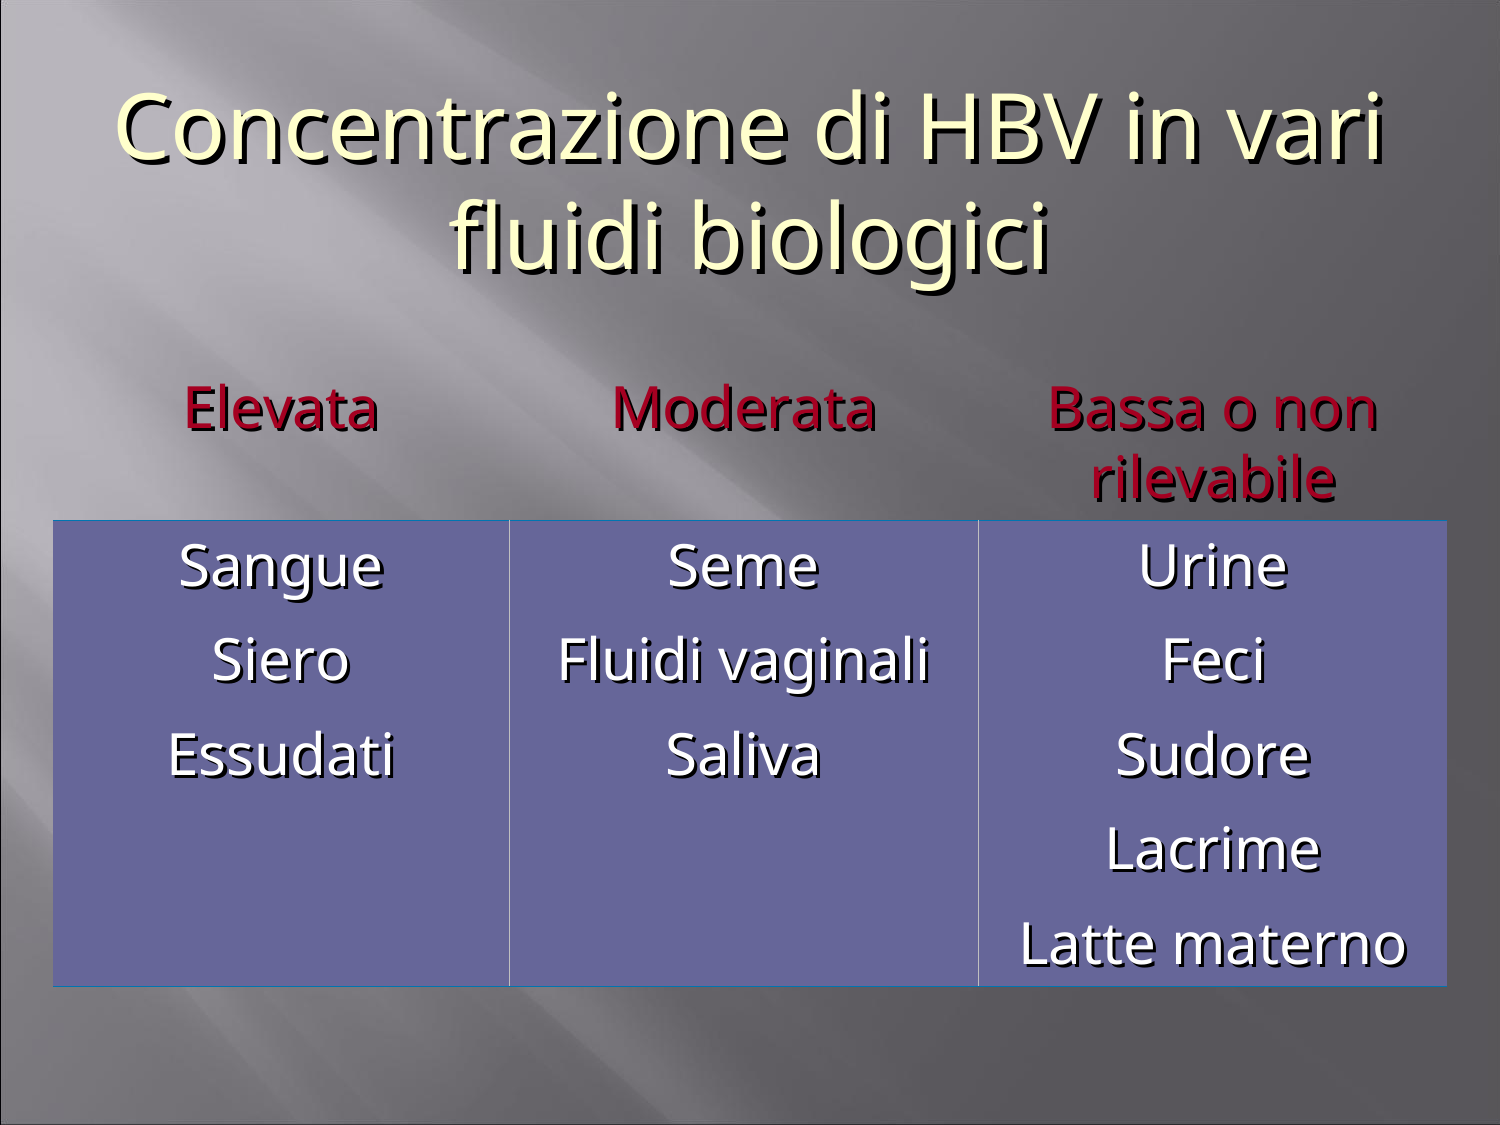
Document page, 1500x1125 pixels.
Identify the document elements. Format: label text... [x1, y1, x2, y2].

table_header Elevata [53, 362, 509, 520]
picture [0, 0, 1500, 1125]
table_header Moderata [509, 362, 978, 520]
table_cell Urine Feci Sudore Lacrime Latte materno [979, 521, 1447, 986]
table_header Bassa o non rilevabile [978, 362, 1447, 520]
table_cell Seme Fluidi vaginali Saliva [510, 521, 978, 986]
table_cell Sangue Siero Essudati [53, 521, 509, 986]
text_box Concentrazione di HBV in vari fluidi biologici [75, 62, 1426, 288]
